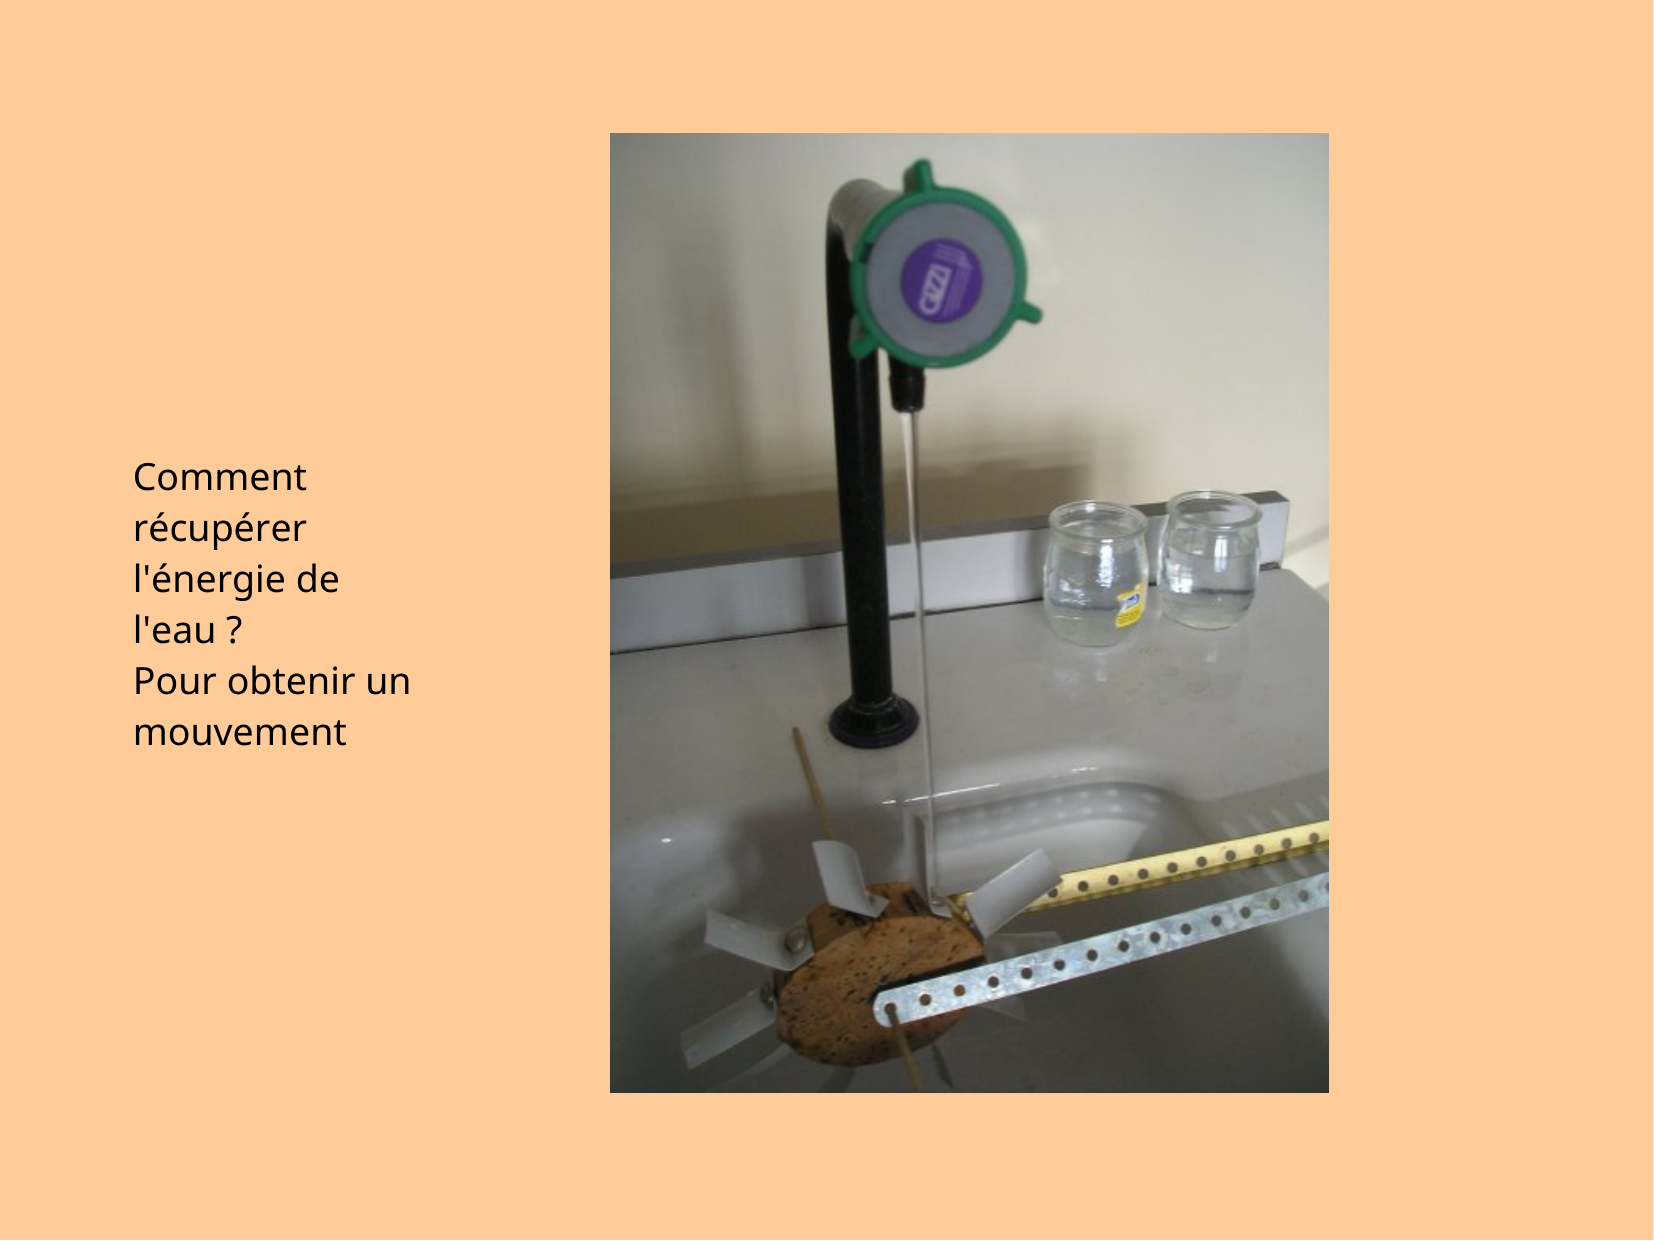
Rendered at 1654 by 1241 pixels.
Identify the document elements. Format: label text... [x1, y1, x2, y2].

picture [610, 133, 1329, 1093]
text_box Comment récupérer l'énergie de l'eau ? Pour obtenir un mouvement [118, 442, 473, 719]
